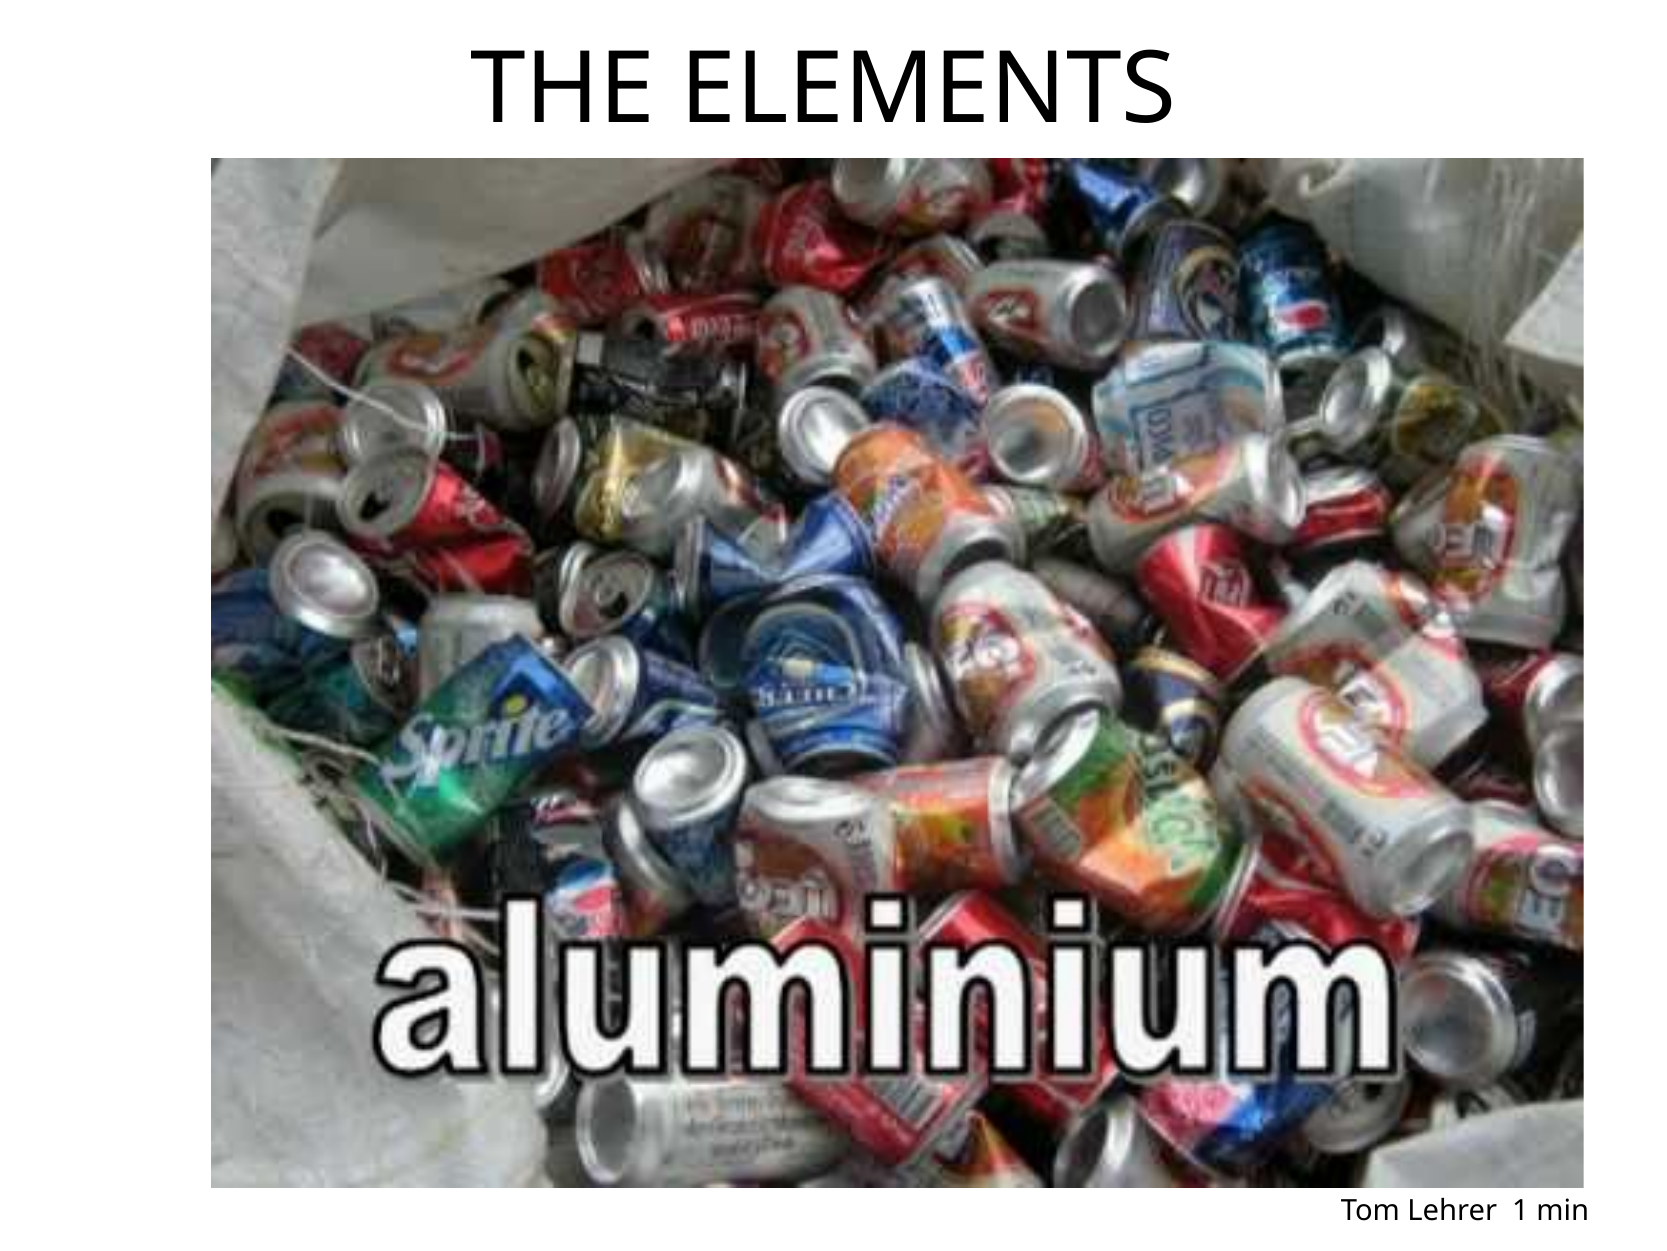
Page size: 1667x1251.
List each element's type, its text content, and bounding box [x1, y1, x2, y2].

title THE ELEMENTS [133, 16, 1514, 229]
text_box Tom Lehrer 1 min [1325, 1175, 1667, 1250]
text_box [211, 158, 1584, 1188]
